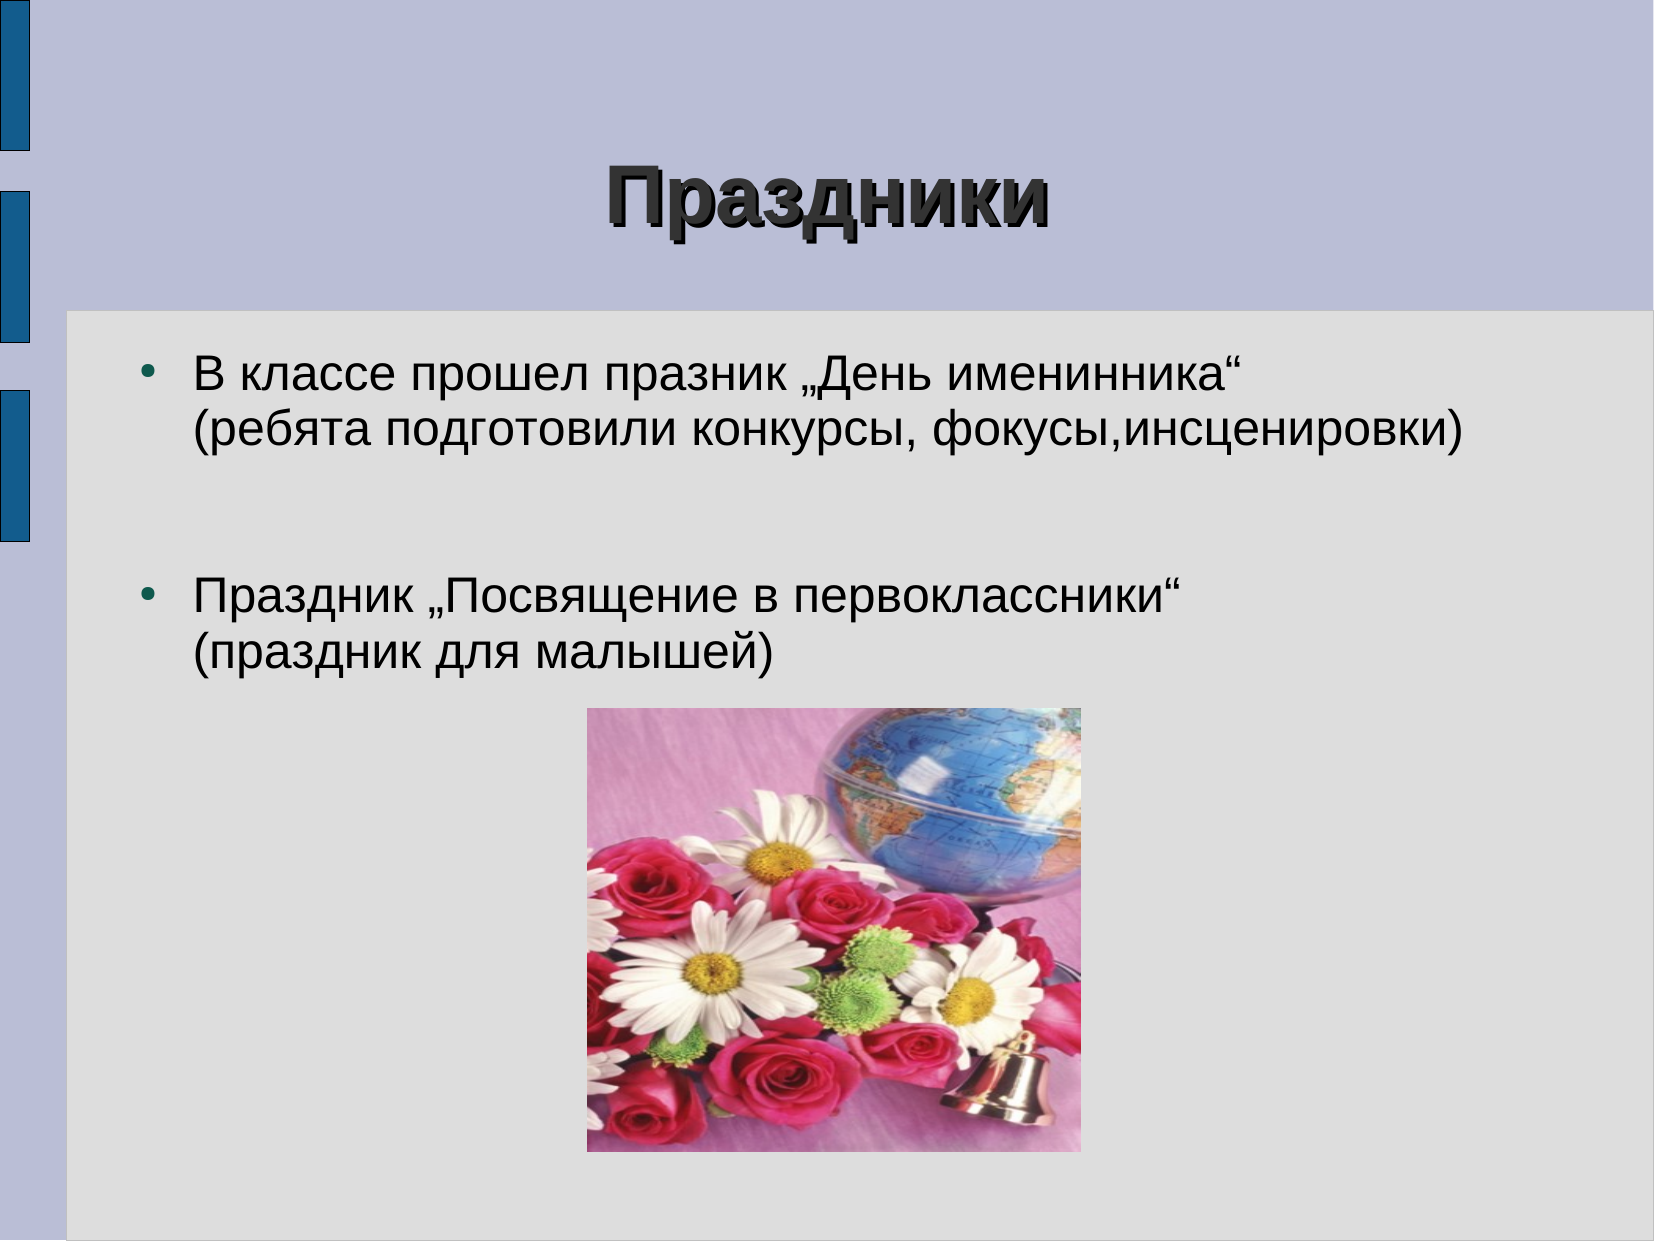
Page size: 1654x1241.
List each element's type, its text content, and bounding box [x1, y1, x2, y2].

picture [587, 708, 1081, 1152]
title Праздники [121, 91, 1534, 299]
list В классе прошел празник „День именинника“ (ребята подготовили конкурсы, фокусы,инсценировки) Праздник „Посвящение в первоклассники“ (праздник для малышей) [121, 344, 1534, 1127]
